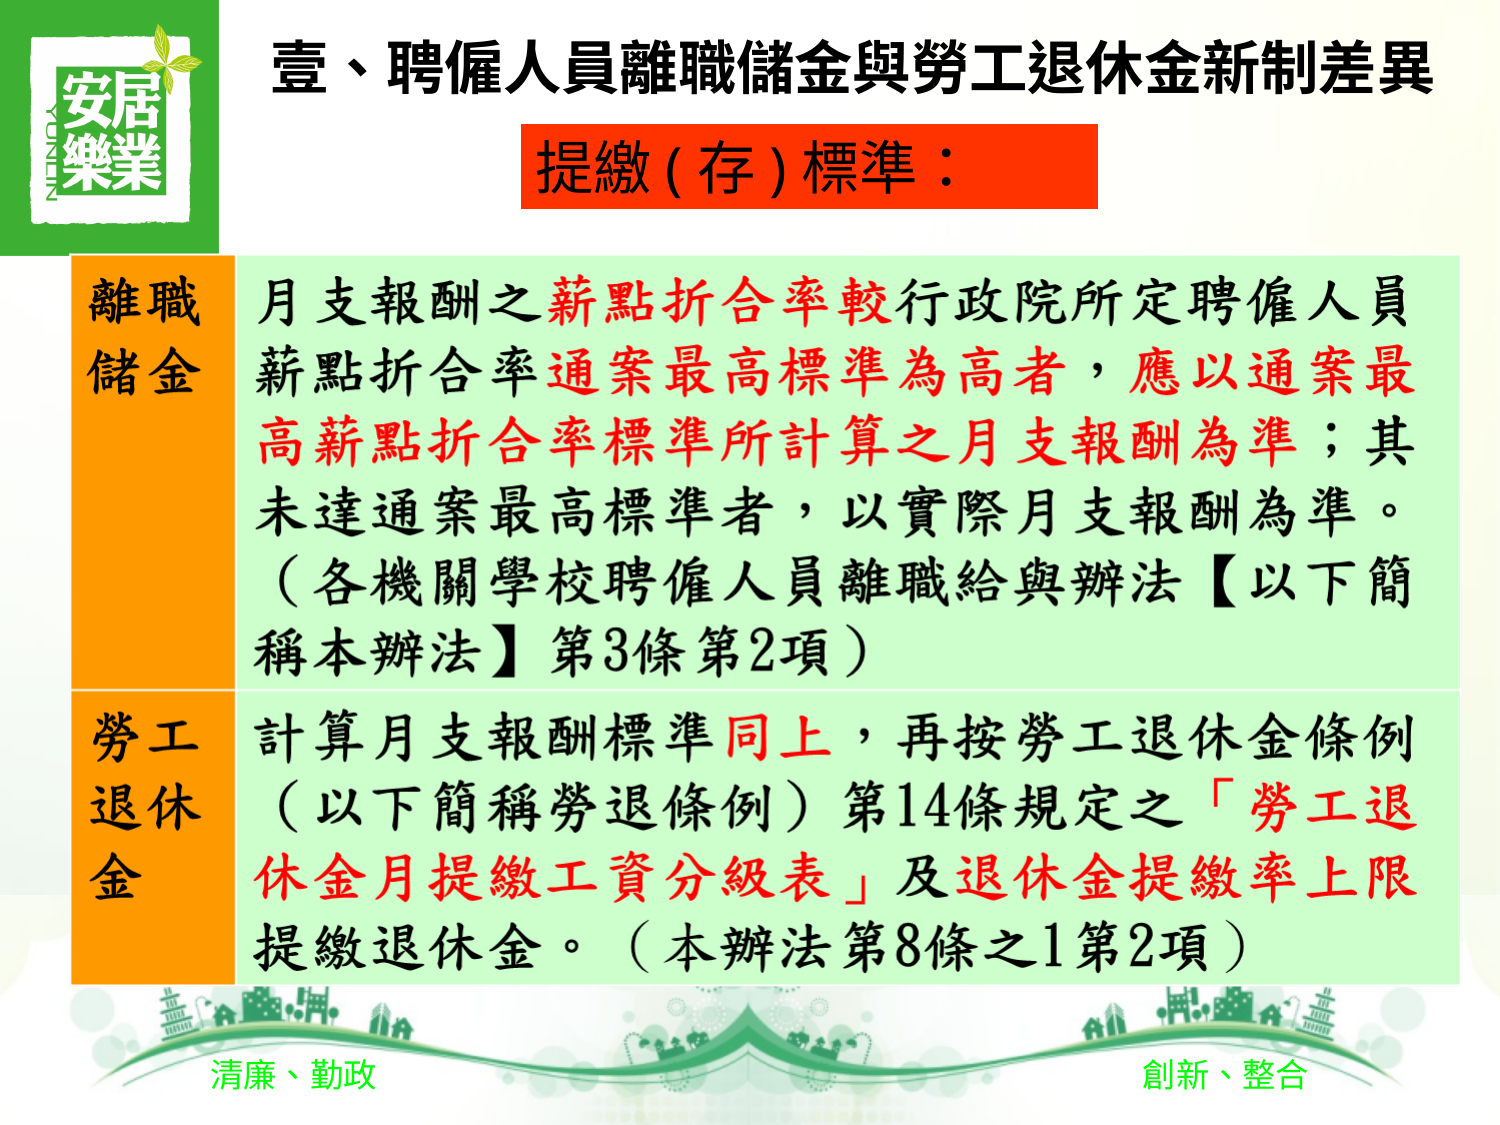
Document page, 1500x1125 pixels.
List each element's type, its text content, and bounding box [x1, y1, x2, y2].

text_box 提繳(存)標準： [521, 124, 1098, 209]
picture [50, 245, 1461, 1014]
text_box 壹、聘僱人員離職儲金與勞工退休金新制差異 [256, 24, 1465, 99]
